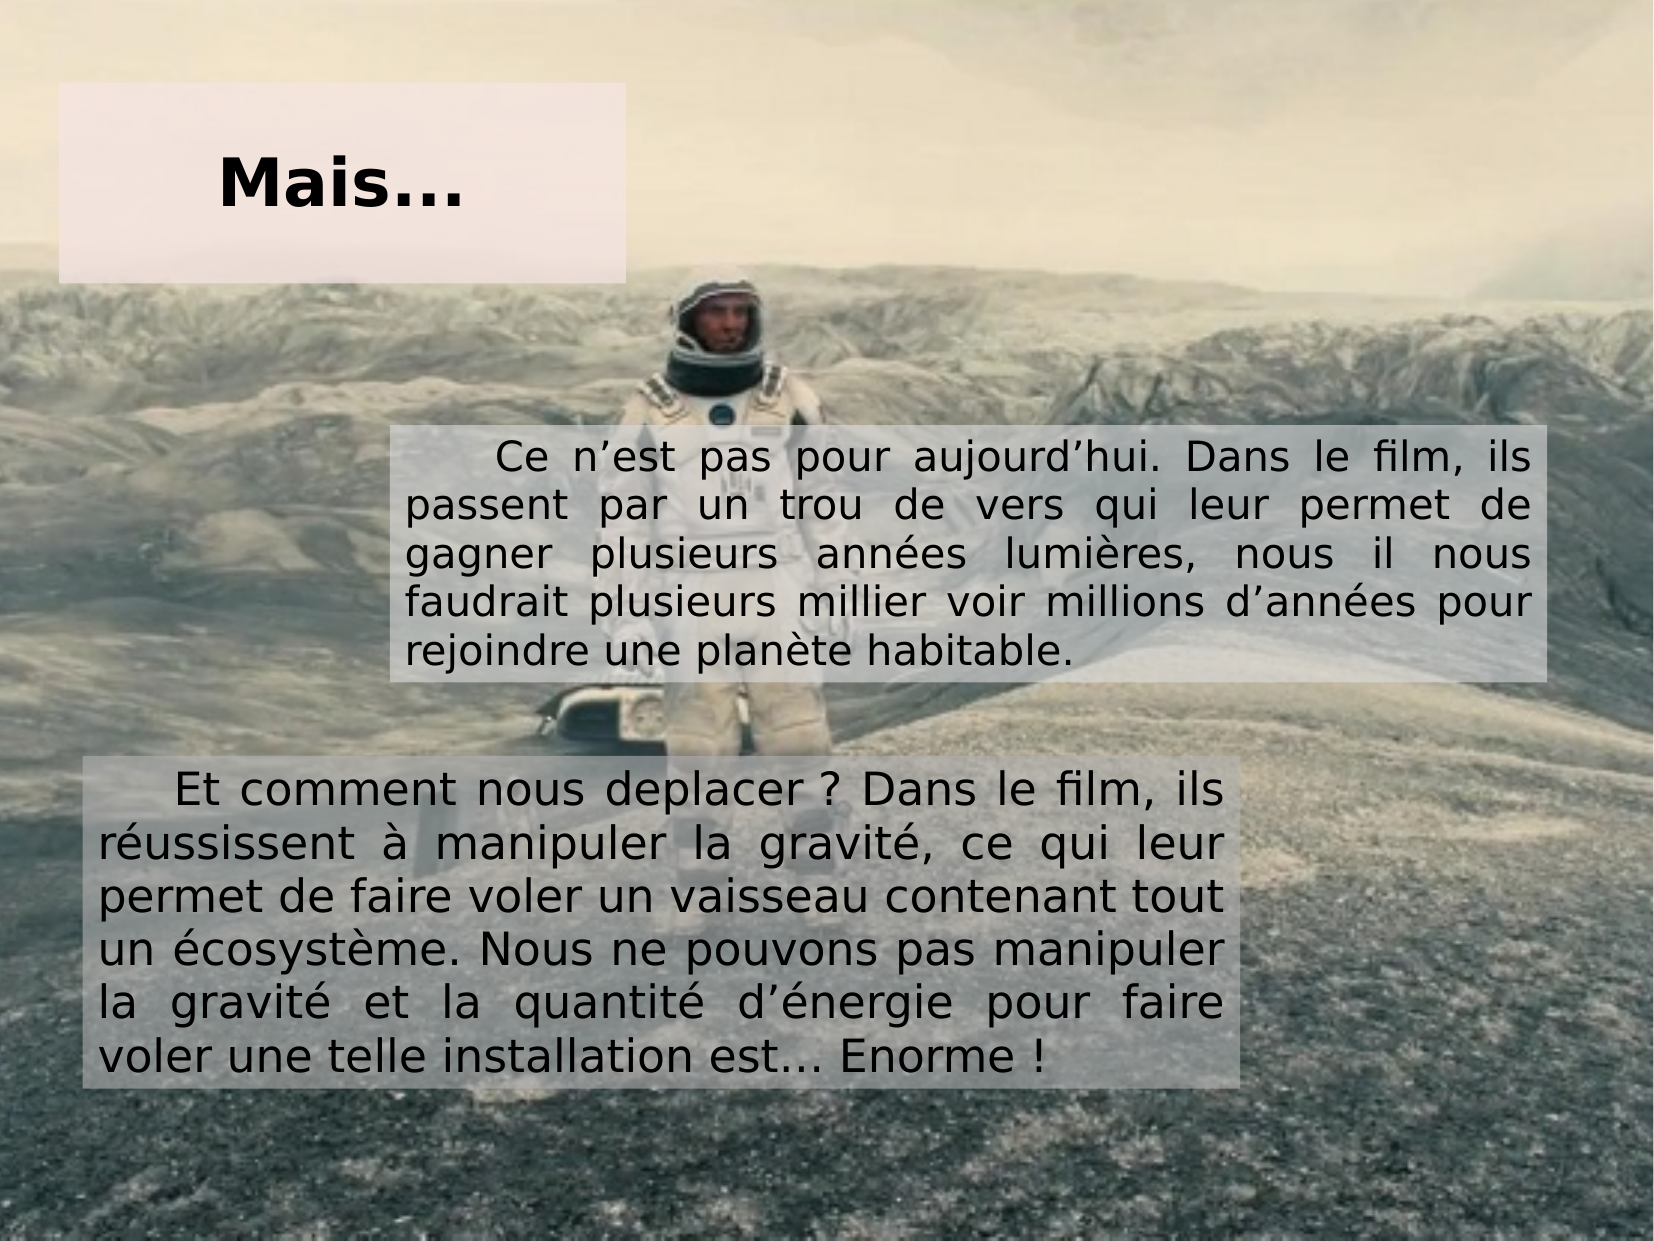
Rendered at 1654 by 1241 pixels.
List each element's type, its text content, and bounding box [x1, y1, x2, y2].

text_box Et comment nous deplacer ? Dans le film, ils réussissent à manipuler la gravité, ce qui leur permet de faire voler un vaisseau contenant tout un écosystème. Nous ne pouvons pas manipuler la gravité et la quantité d’énergie pour faire voler une telle installation est… Enorme ! [82, 755, 1241, 1089]
text_box Ce n’est pas pour aujourd’hui. Dans le film, ils passent par un trou de vers qui leur permet de gagner plusieurs années lumières, nous il nous faudrait plusieurs millier voir millions d’années pour rejoindre une planète habitable. [389, 425, 1548, 683]
text_box Mais... [59, 82, 626, 284]
picture [0, 0, 1654, 1241]
